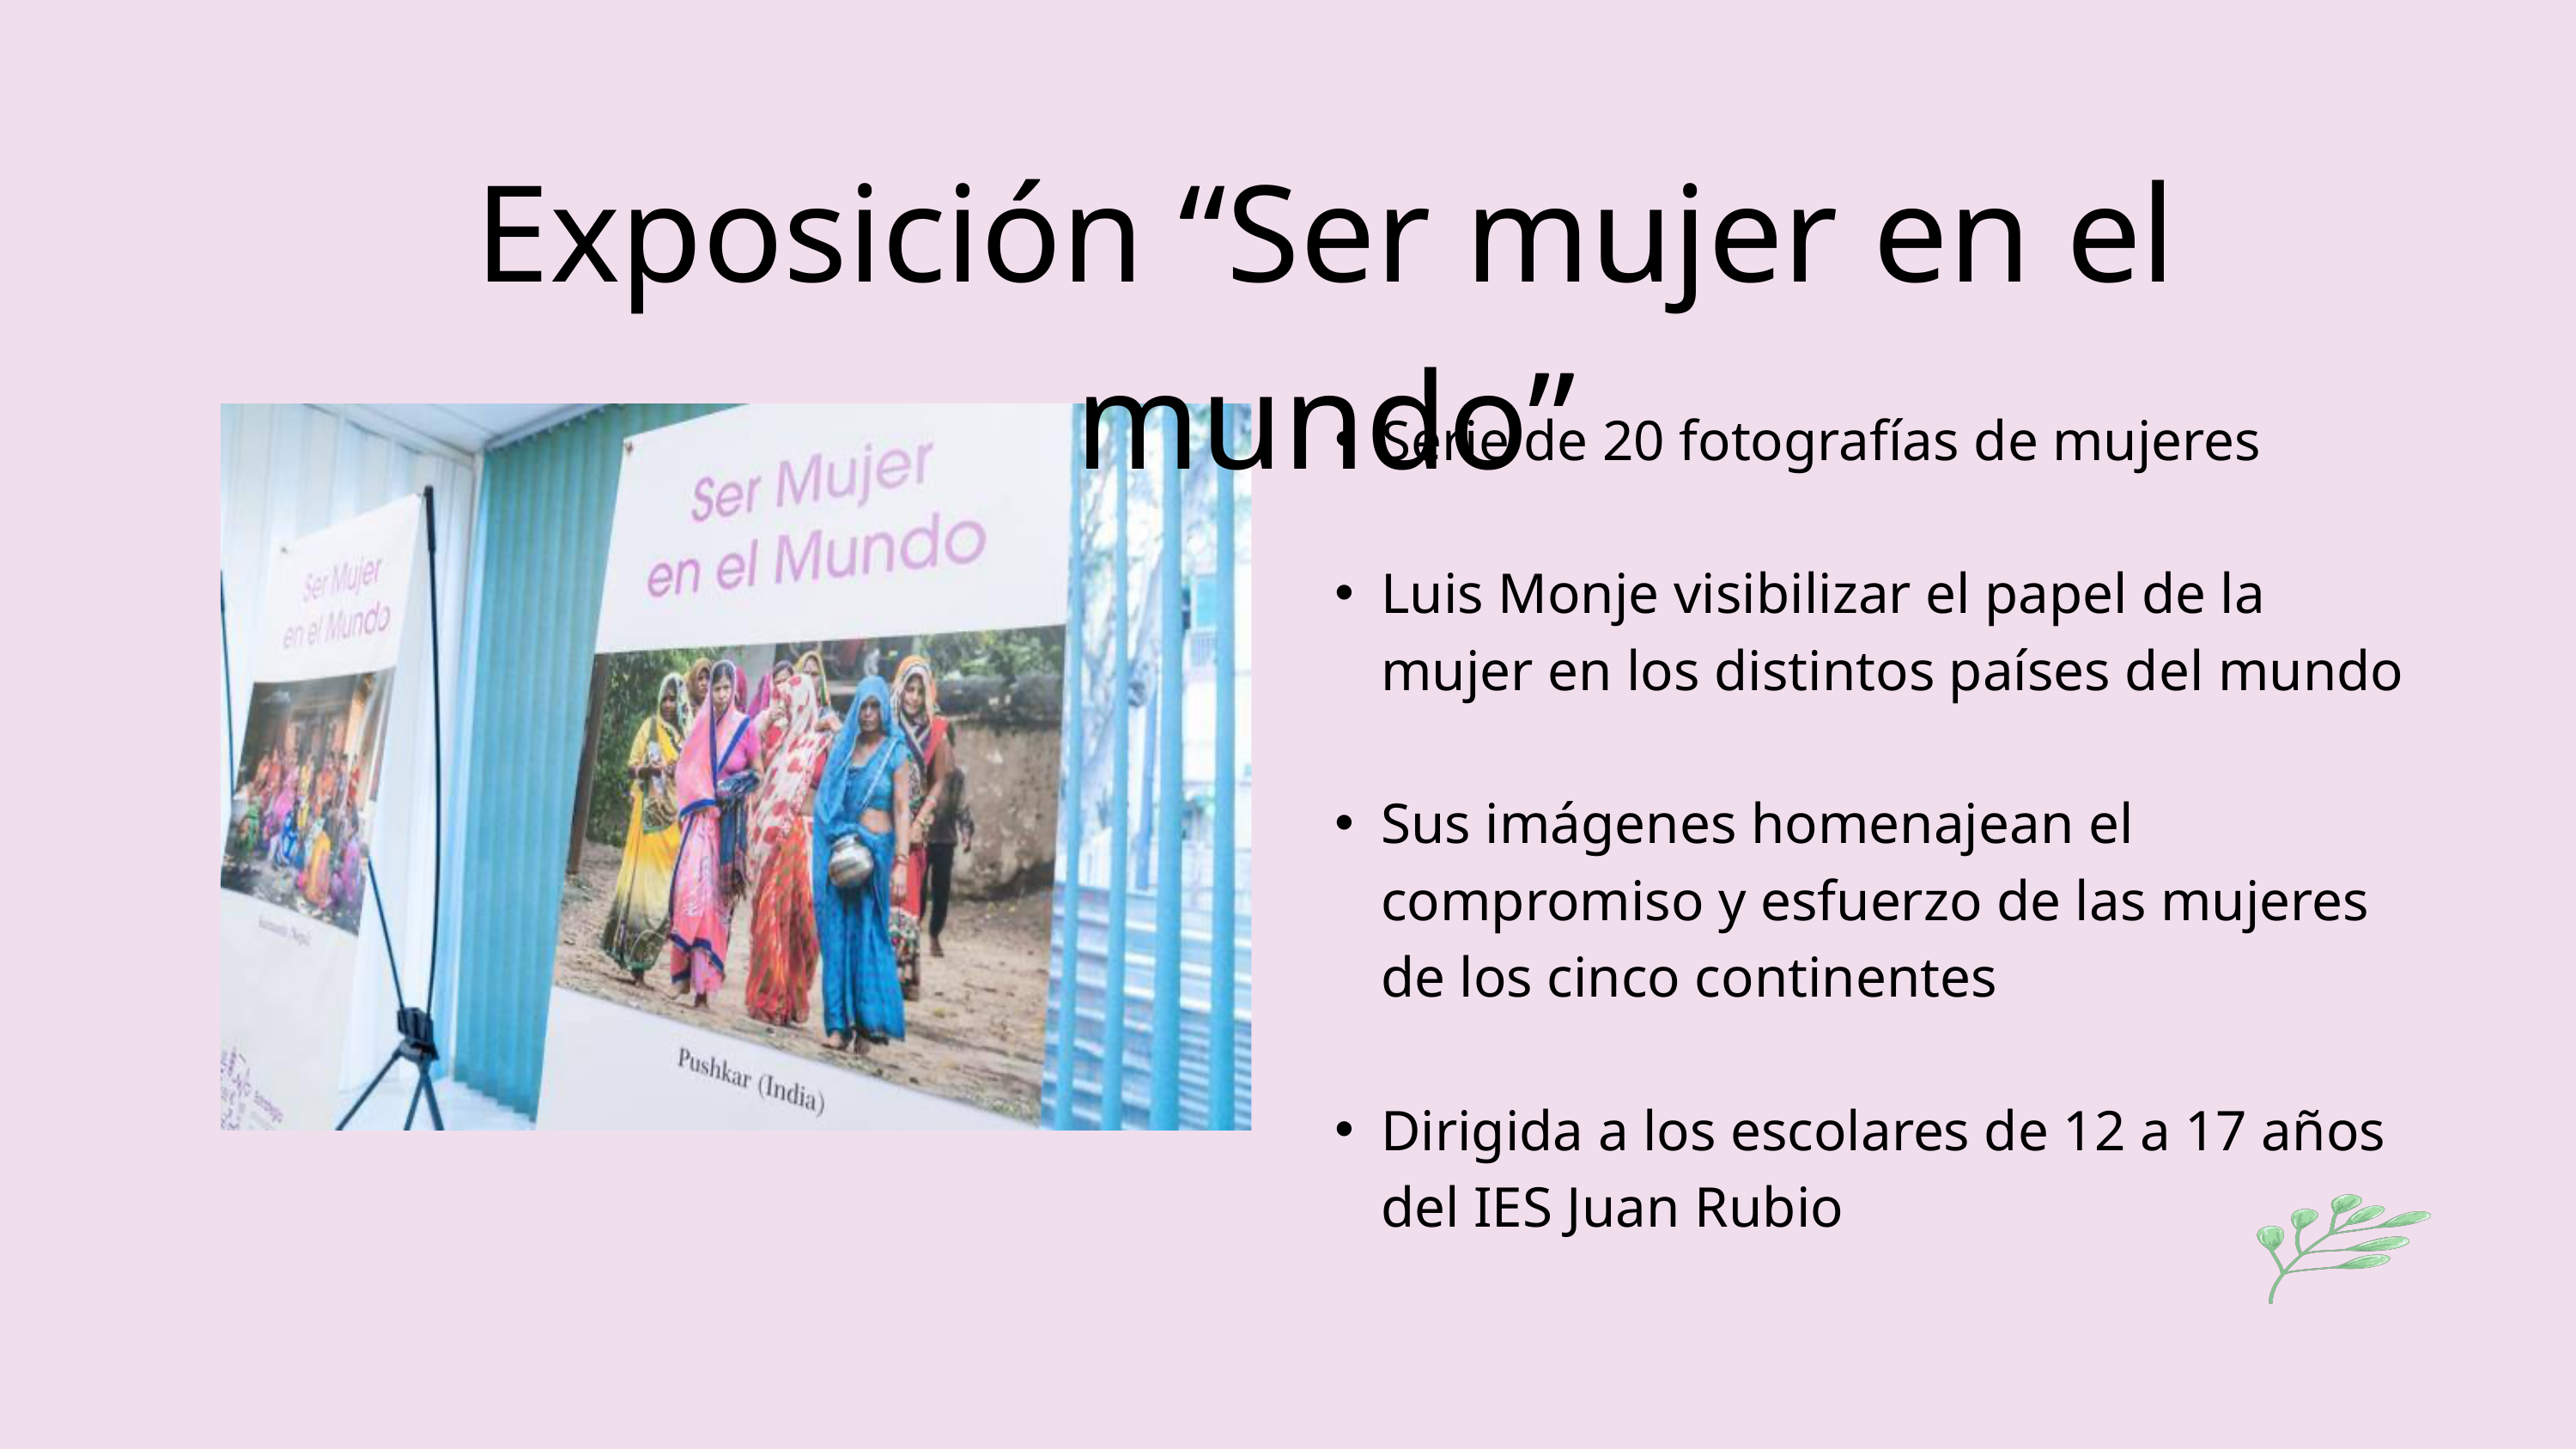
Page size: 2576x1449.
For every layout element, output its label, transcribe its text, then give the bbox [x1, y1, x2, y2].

text_box [2257, 1194, 2432, 1304]
text_box Exposición “Ser mujer en el mundo” [220, 122, 2432, 497]
text_box Serie de 20 fotografías de mujeres Luis Monje visibilizar el papel de la mujer en los distintos países del mundo Sus imágenes homenajean el compromiso y esfuerzo de las mujeres de los cinco continentes Dirigida a los escolares de 12 a 17 años del IES Juan Rubio [1288, 394, 2432, 1239]
text_box [220, 497, 1252, 1131]
